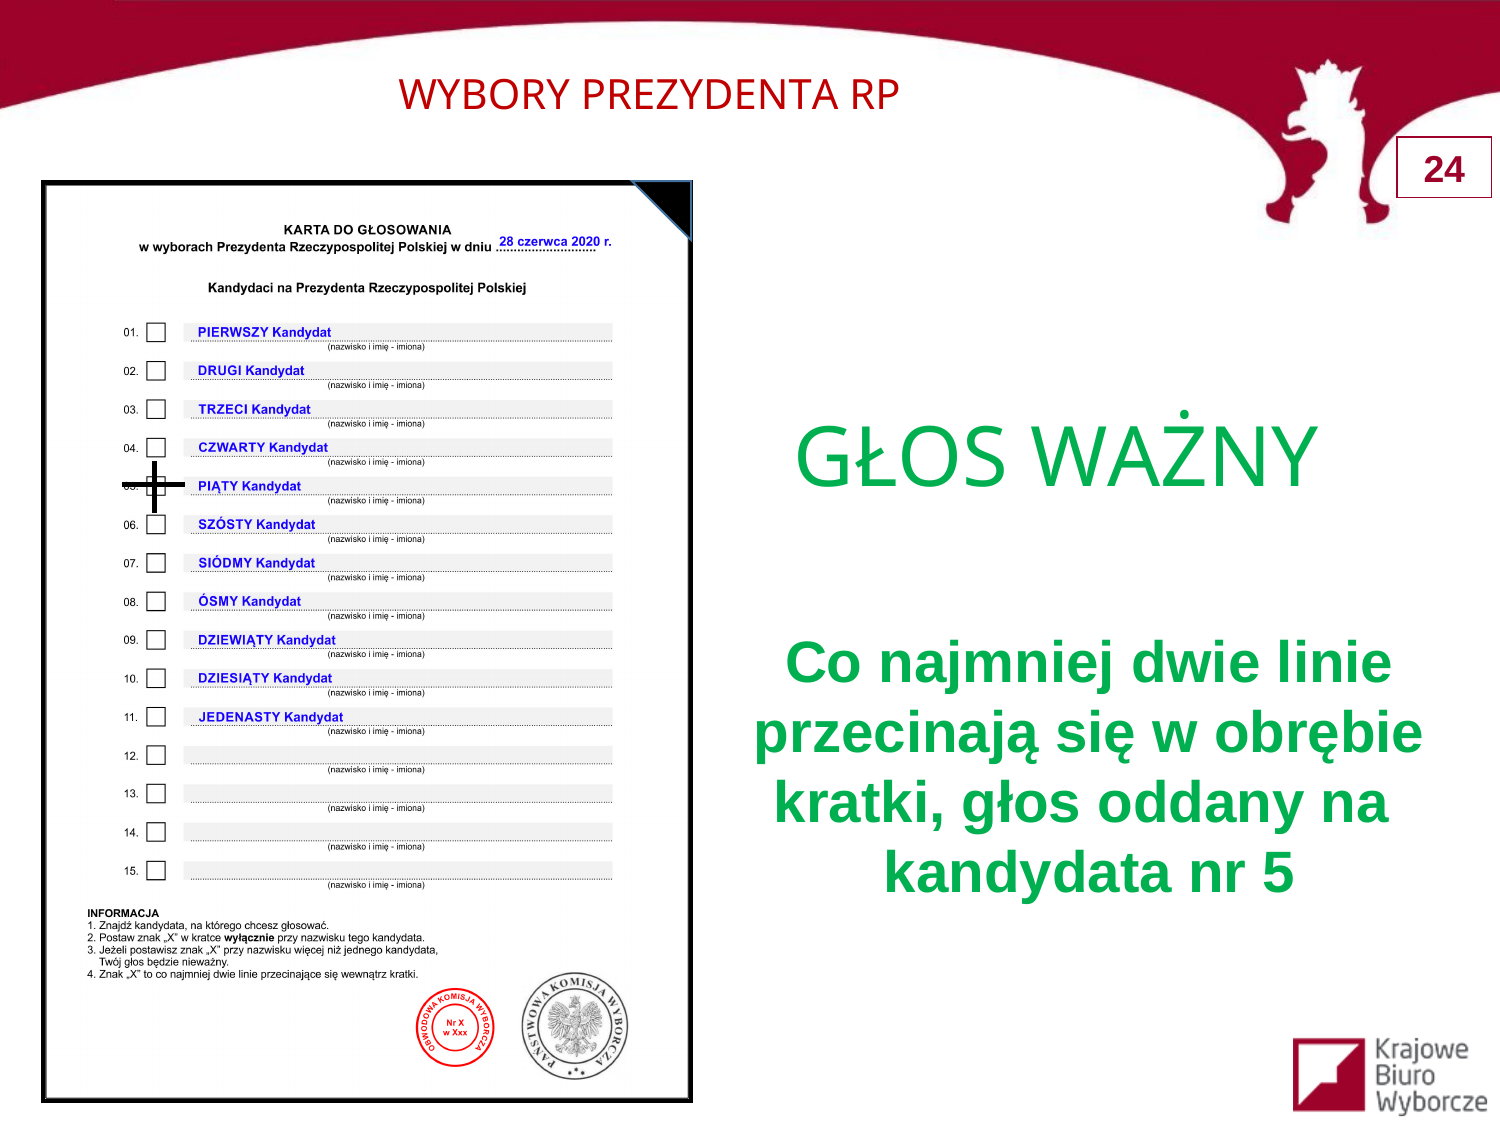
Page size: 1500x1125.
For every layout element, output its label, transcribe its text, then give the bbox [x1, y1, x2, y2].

picture [0, 0, 1500, 262]
text_box Co najmniej dwie linie przecinają się w obrębie kratki, głos oddany na kandydata nr 5 [696, 616, 1483, 913]
text_box [631, 181, 692, 241]
text_box GŁOS WAŻNY [755, 395, 1358, 512]
text_box WYBORY PREZYDENTA RP [147, 59, 1152, 126]
picture [1293, 1035, 1489, 1118]
picture [45, 184, 689, 1099]
